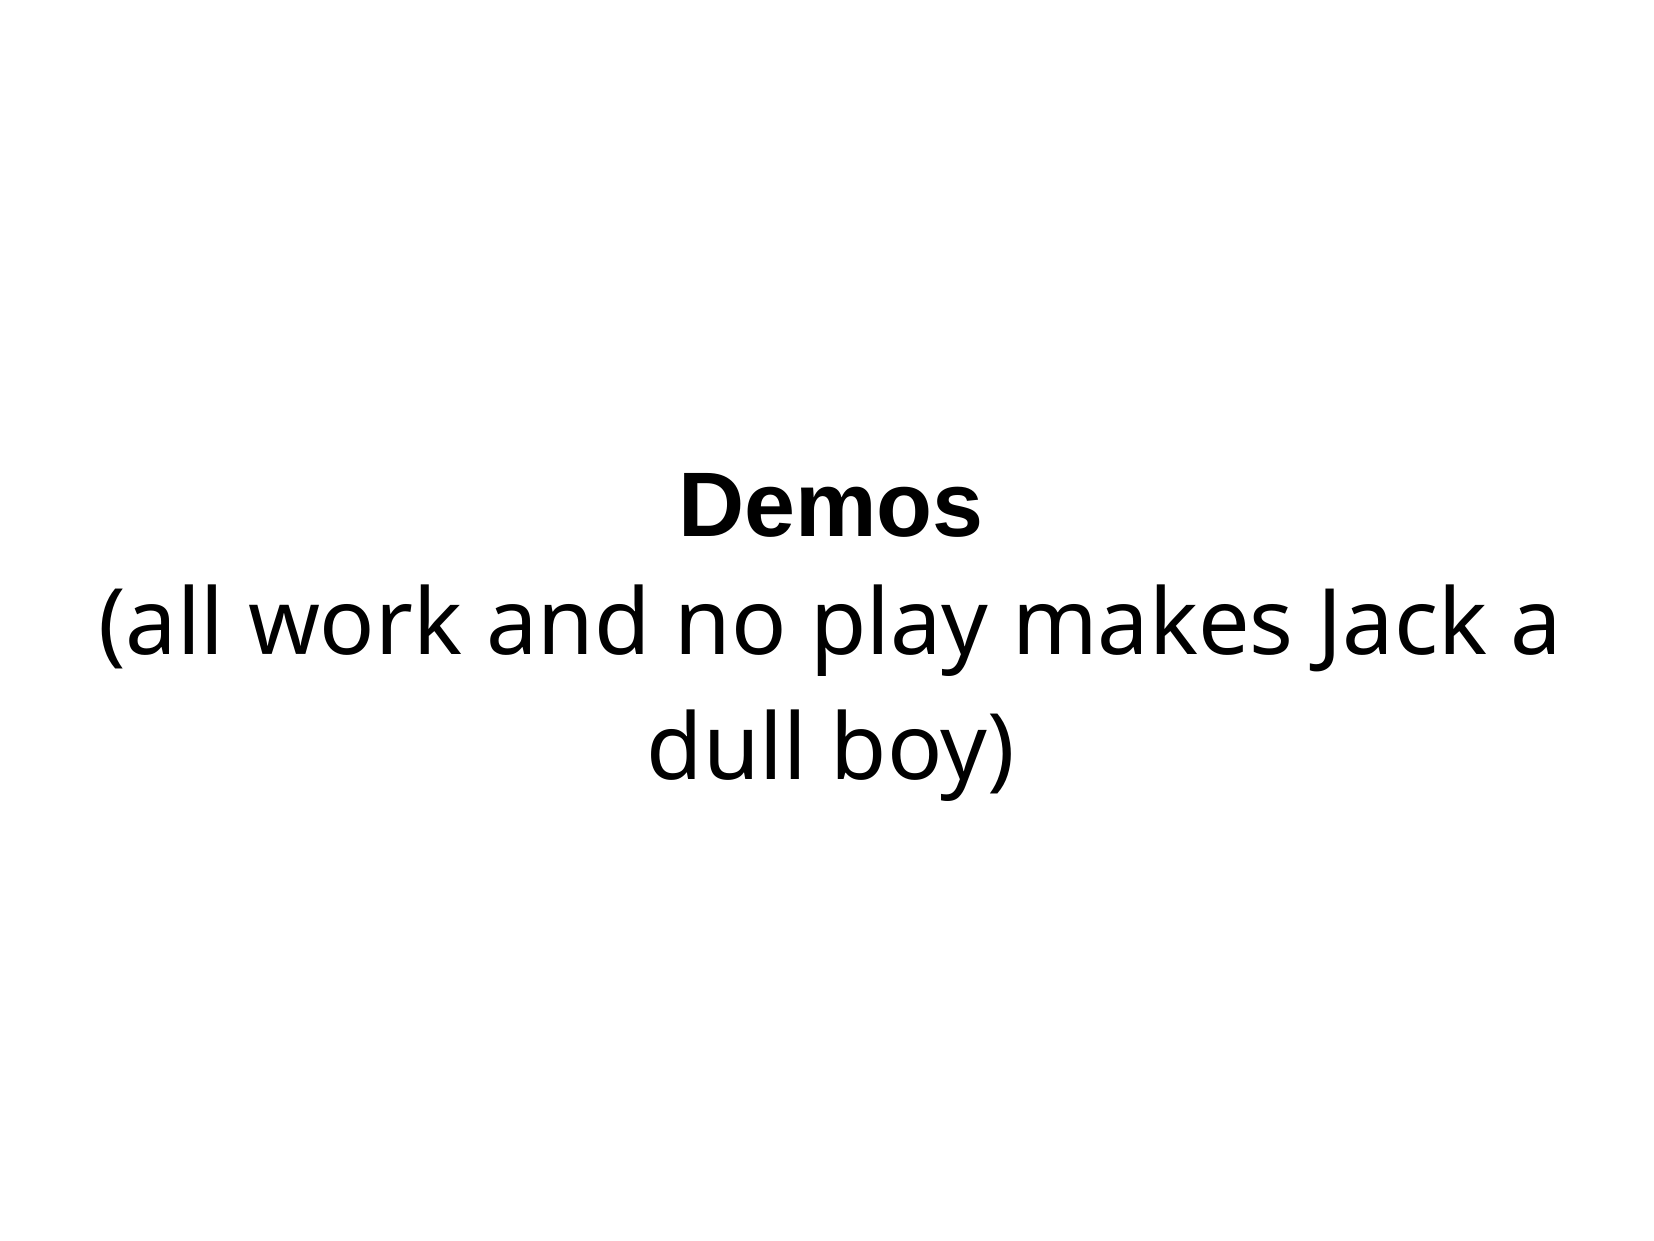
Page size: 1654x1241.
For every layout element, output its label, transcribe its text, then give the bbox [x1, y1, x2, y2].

subtitle Demos (all work and no play makes Jack a dull boy) [86, 150, 1576, 1111]
